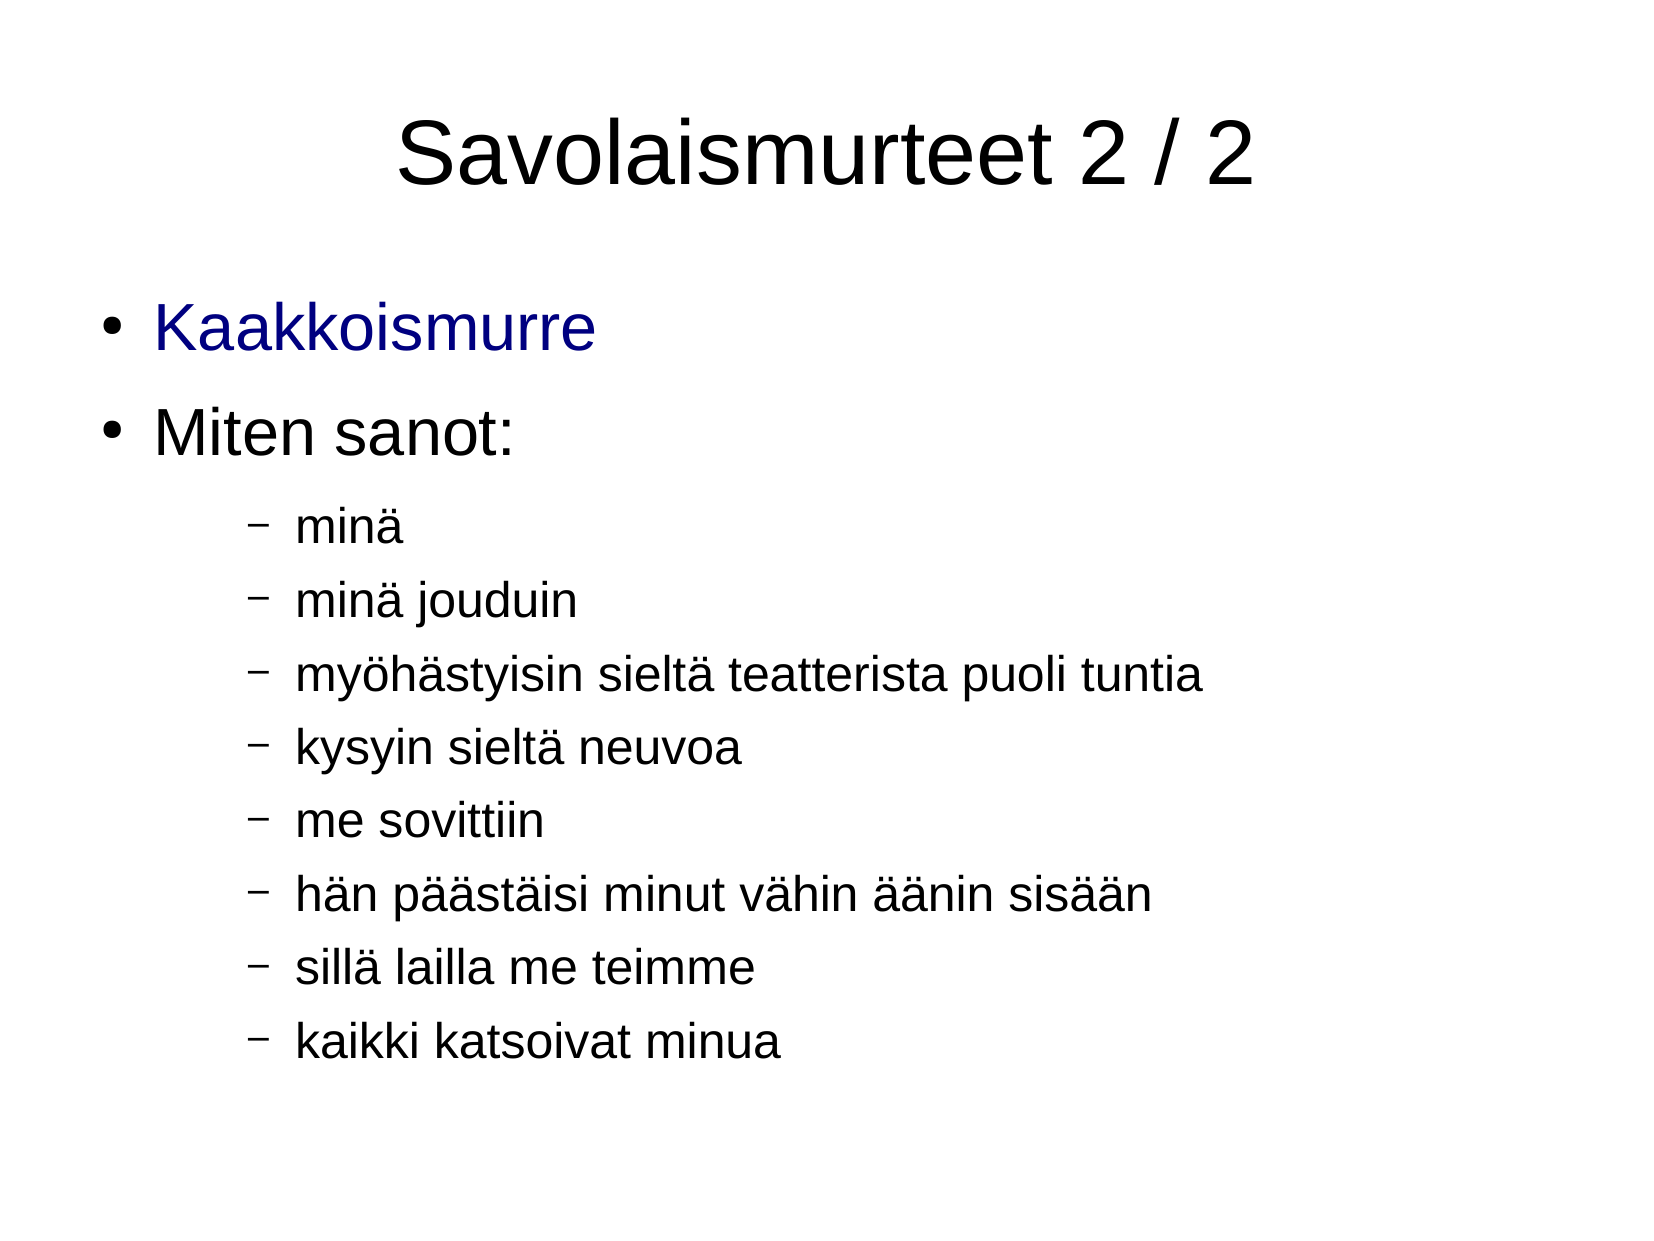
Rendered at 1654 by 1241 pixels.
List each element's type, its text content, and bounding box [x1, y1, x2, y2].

list Kaakkoismurre Miten sanot: minä minä jouduin myöhästyisin sieltä teatterista puoli tuntia kysyin sieltä neuvoa me sovittiin hän päästäisi minut vähin äänin sisään sillä lailla me teimme kaikki katsoivat minua [82, 290, 1571, 1094]
title Savolaismurteet 2 / 2 [82, 56, 1571, 250]
